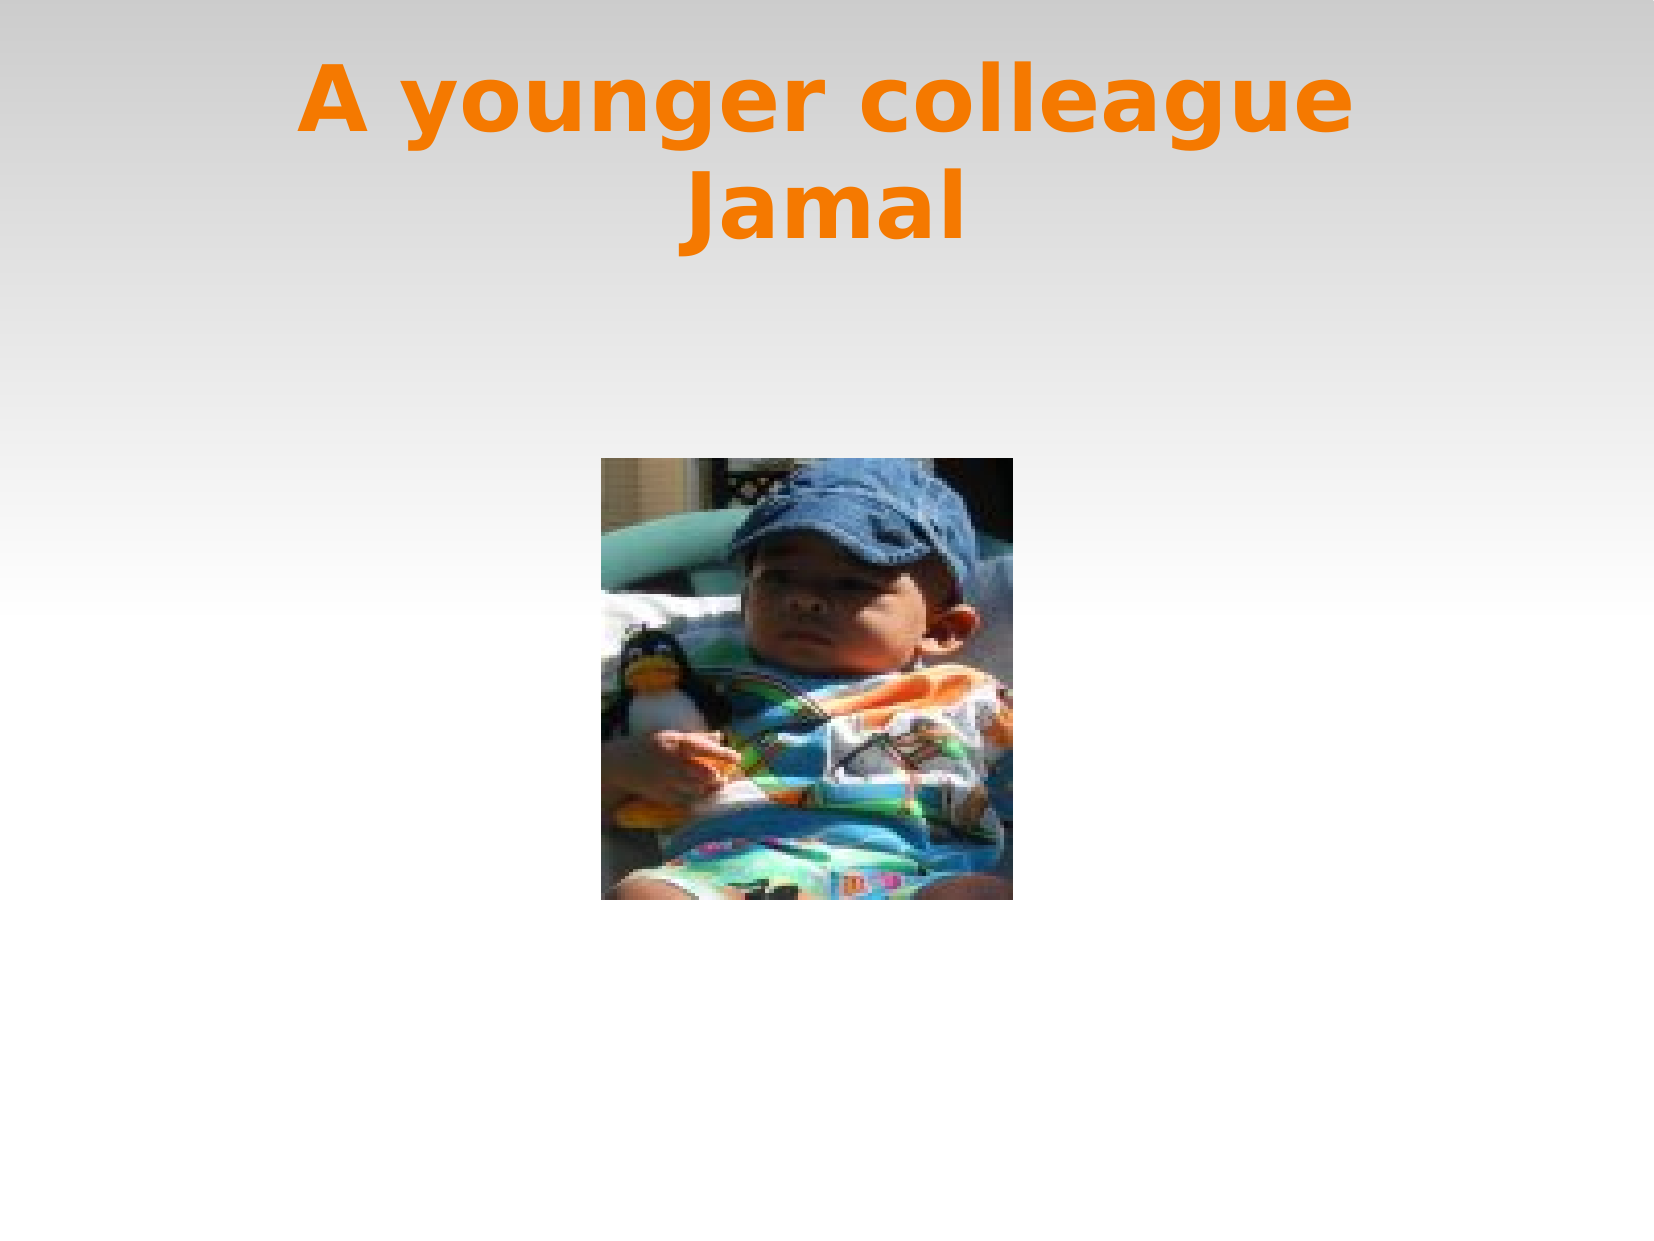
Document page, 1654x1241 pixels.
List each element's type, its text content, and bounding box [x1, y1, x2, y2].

title A younger colleague Jamal [82, 45, 1571, 261]
picture [601, 458, 1013, 901]
